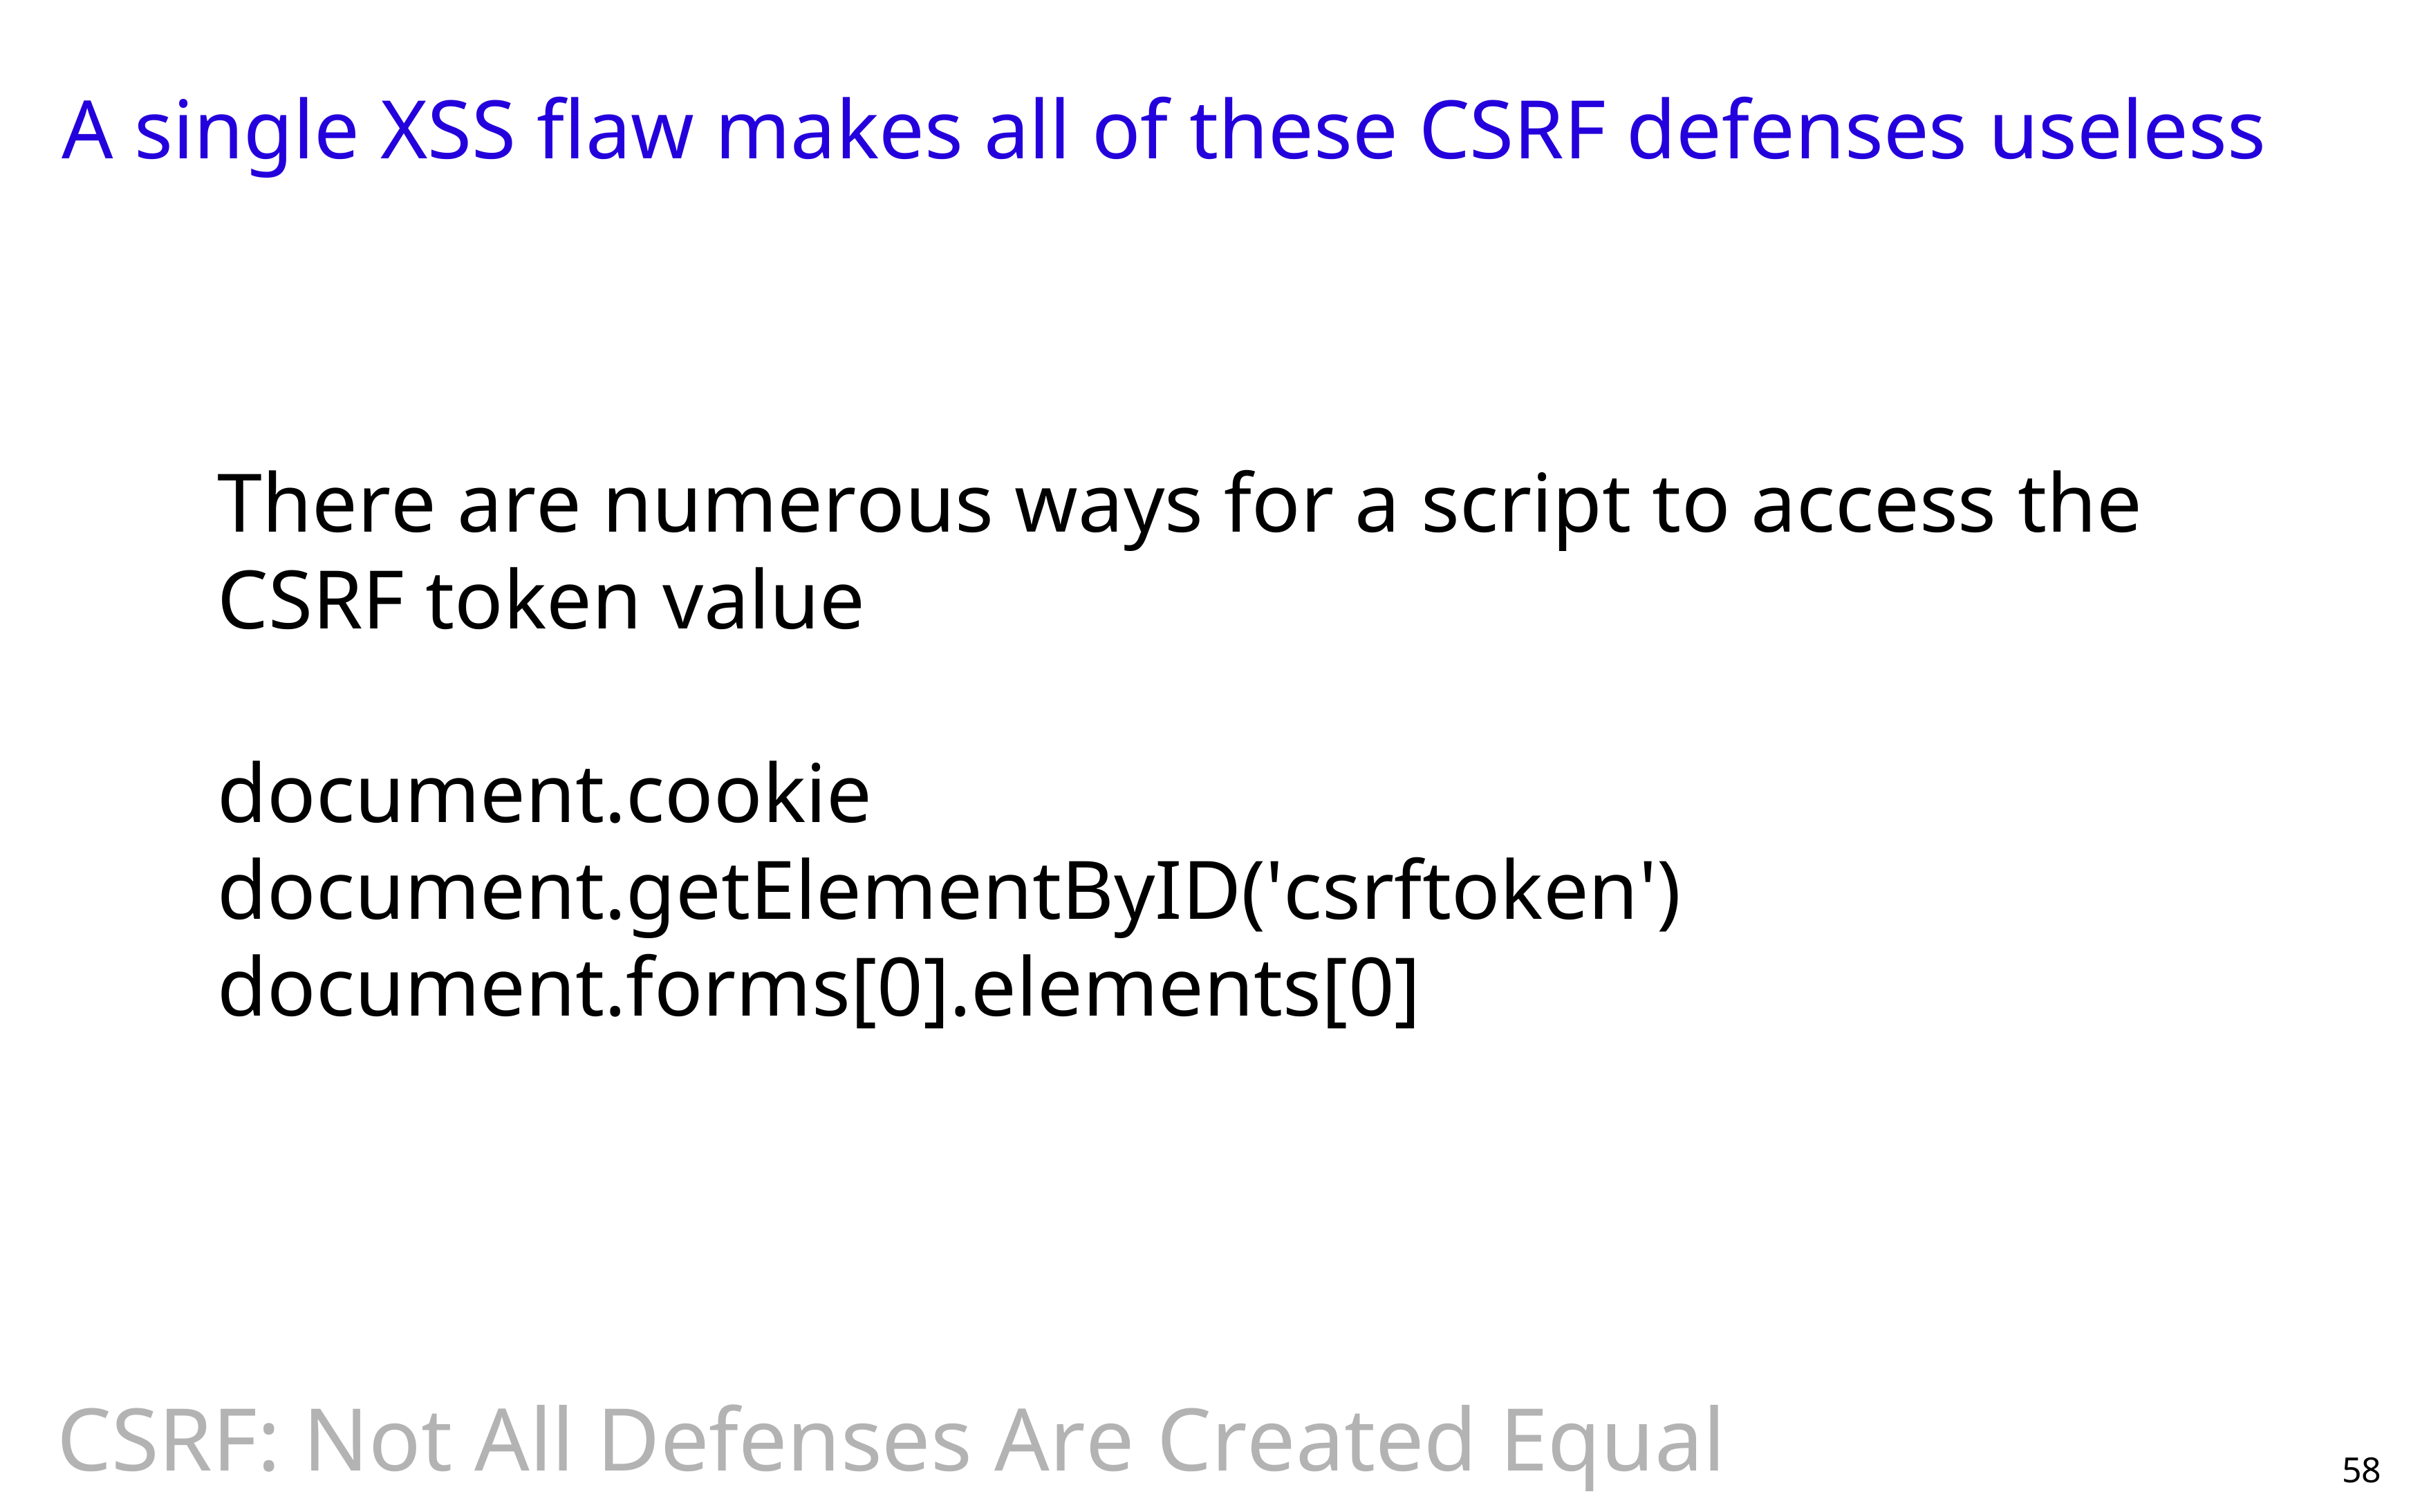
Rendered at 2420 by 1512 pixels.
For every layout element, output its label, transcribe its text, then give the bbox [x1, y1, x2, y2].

text_box A single XSS flaw makes all of these CSRF defenses useless [52, 73, 2293, 180]
text_box There are numerous ways for a script to access the CSRF token value document.cookie document.getElementByID('csrftoken') document.forms[0].elements[0] [207, 446, 2189, 1038]
text_box <number> [2334, 1443, 2390, 1497]
